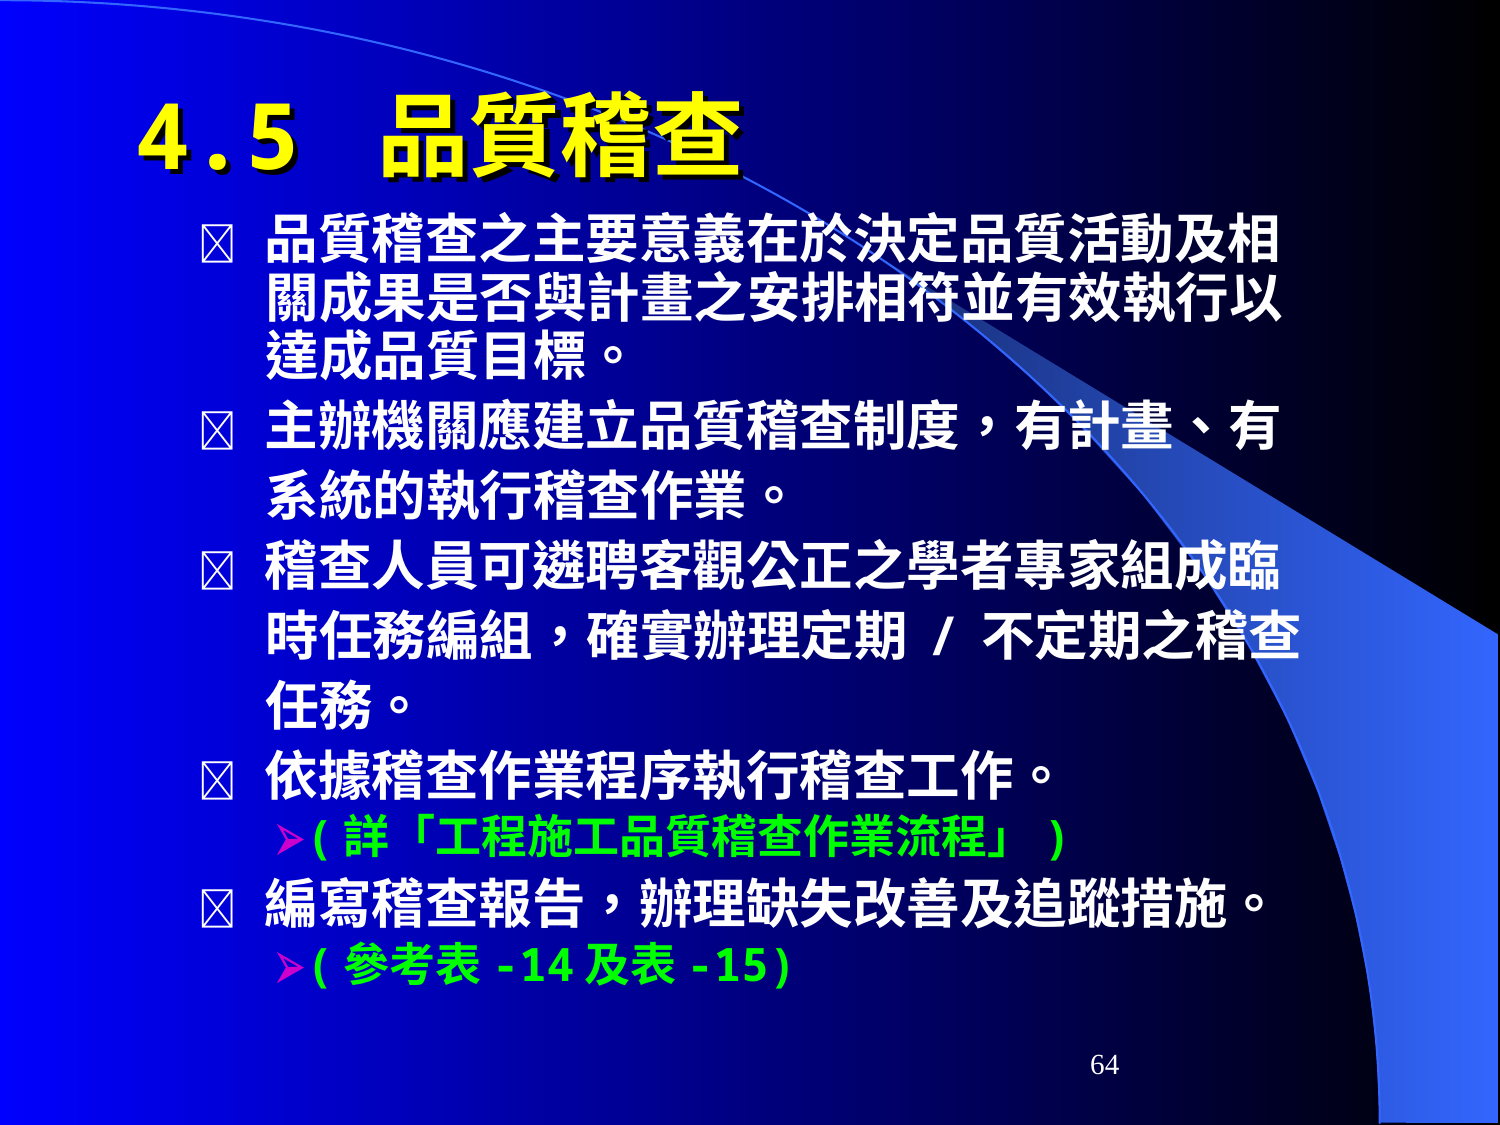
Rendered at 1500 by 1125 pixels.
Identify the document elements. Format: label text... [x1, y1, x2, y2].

list  品質稽查之主要意義在於決定品質活動及相 關成果是否與計畫之安排相符並有效執行以 達成品質目標。  主辦機關應建立品質稽查制度，有計畫、有 系統的執行稽查作業。  稽查人員可遴聘客觀公正之學者專家組成臨 時任務編組，確實辦理定期 / 不定期之稽查 任務。  依據稽查作業程序執行稽查工作。 (詳「工程施工品質稽查作業流程」)  編寫稽查報告，辦理缺失改善及追蹤措施。 (參考表-14及表-15) [112, 212, 1388, 1013]
text_box [1074, 1025, 1388, 1101]
title 4.5 品質稽查 [120, 39, 1396, 227]
